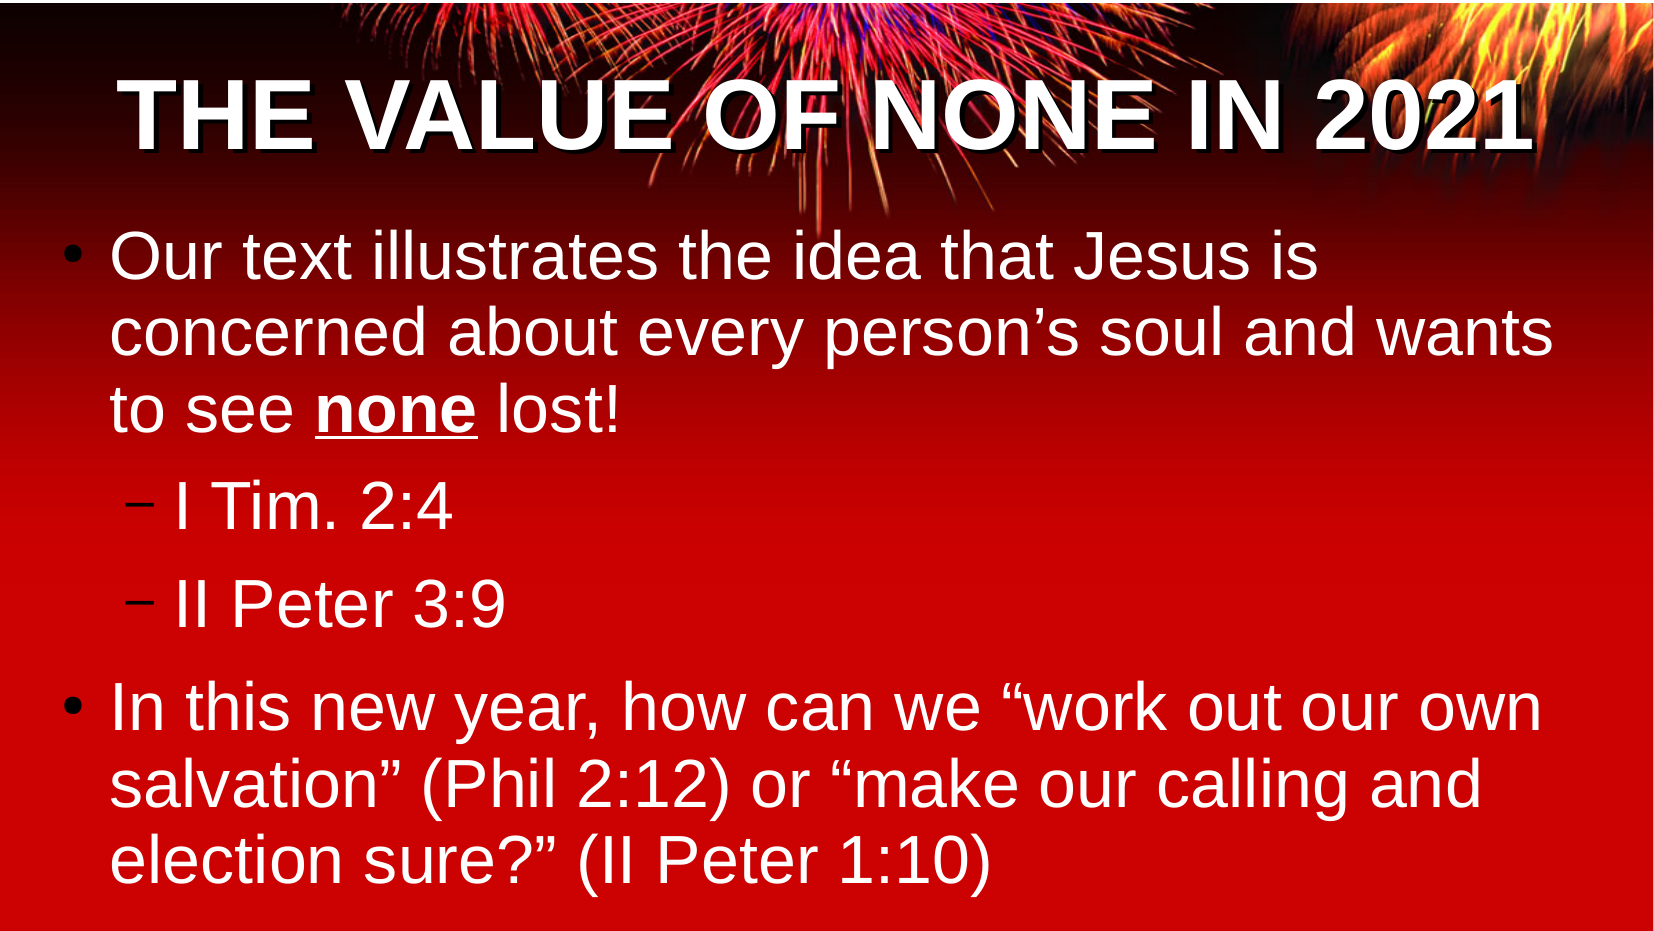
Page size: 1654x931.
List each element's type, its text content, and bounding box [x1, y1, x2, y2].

picture [0, 3, 1654, 931]
list Our text illustrates the idea that Jesus is concerned about every person’s soul and wants to see none lost! I Tim. 2:4 II Peter 3:9 In this new year, how can we “work out our own salvation” (Phil 2:12) or “make our calling and election sure?” (II Peter 1:10) [45, 217, 1606, 901]
title THE VALUE OF NONE IN 2021 [82, 37, 1571, 193]
